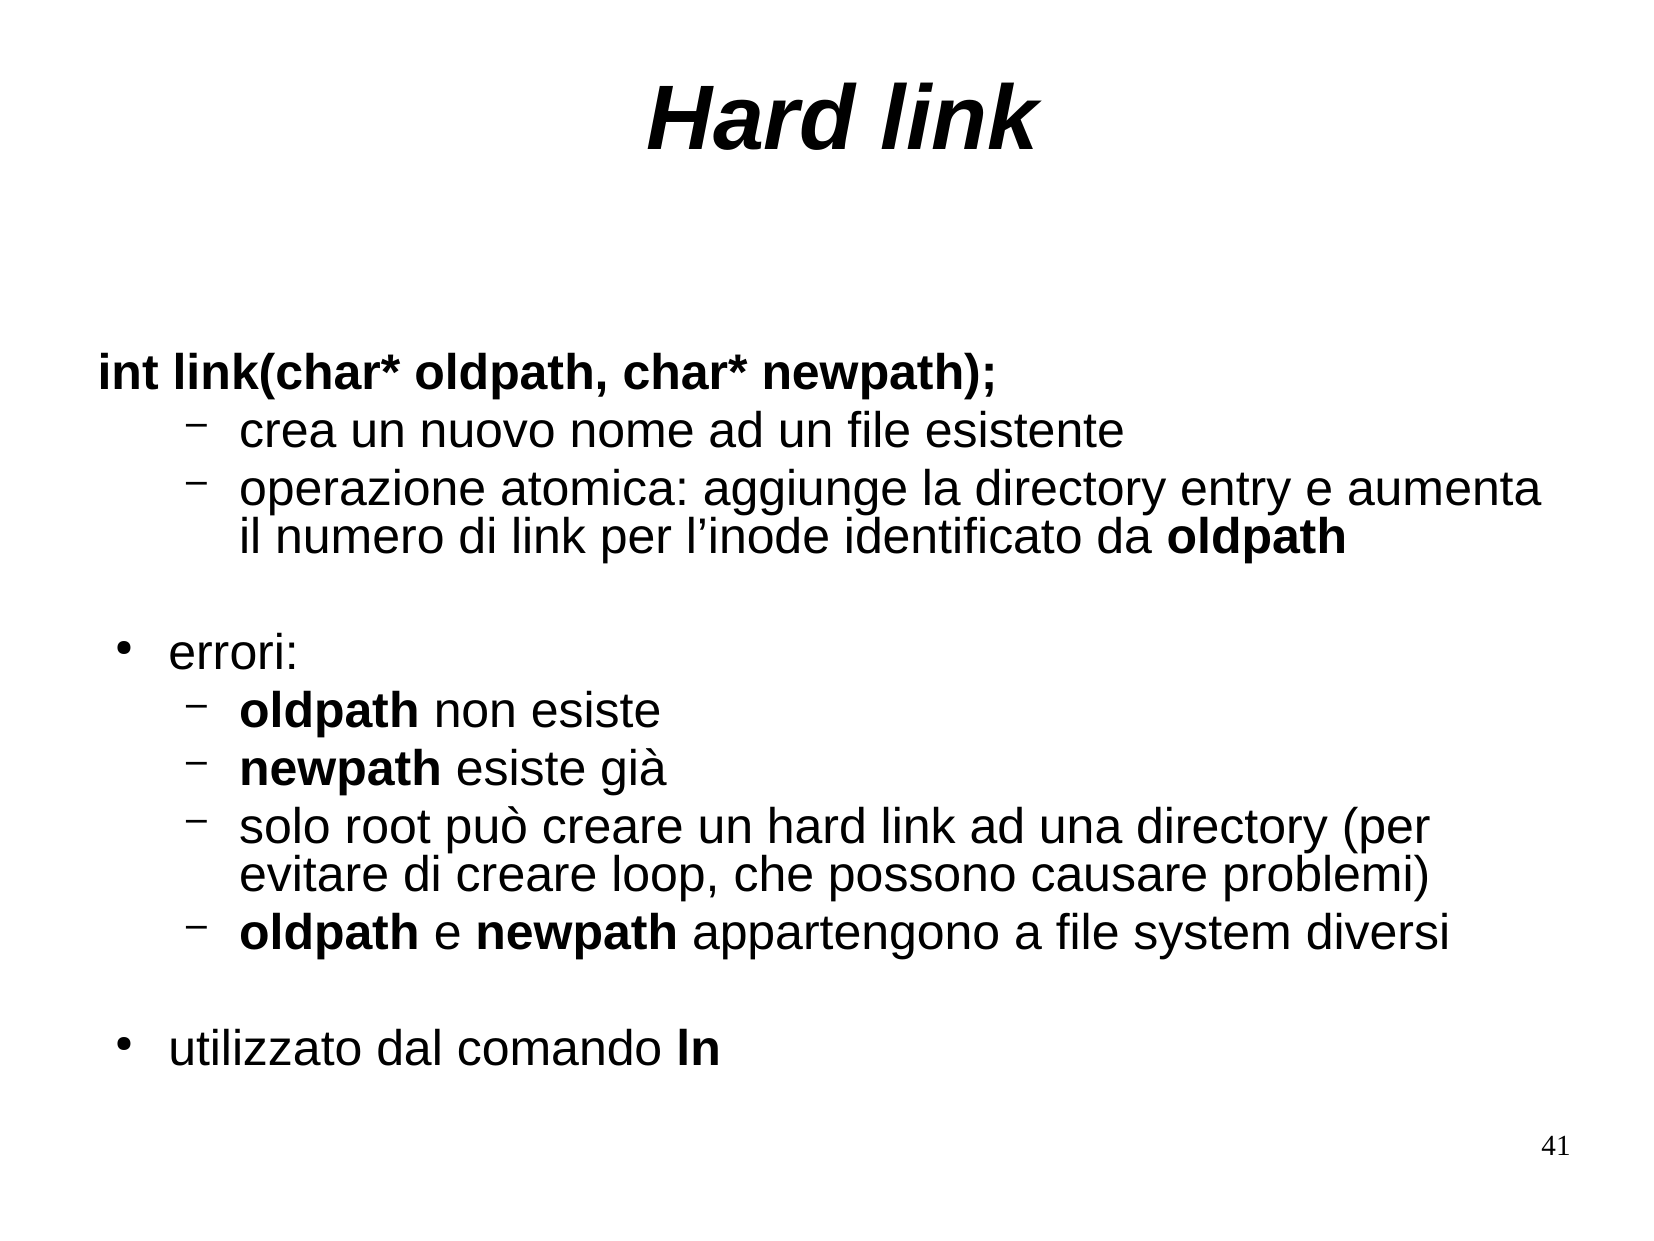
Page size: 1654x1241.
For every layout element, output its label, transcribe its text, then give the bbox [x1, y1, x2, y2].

list int link(char* oldpath, char* newpath); crea un nuovo nome ad un file esistente operazione atomica: aggiunge la directory entry e aumenta il numero di link per l’inode identificato da oldpath errori: oldpath non esiste newpath esiste già solo root può creare un hard link ad una directory (per evitare di creare loop, che possono causare problemi) oldpath e newpath appartengono a file system diversi utilizzato dal comando ln [82, 289, 1571, 1143]
title Hard link [82, 50, 1571, 257]
